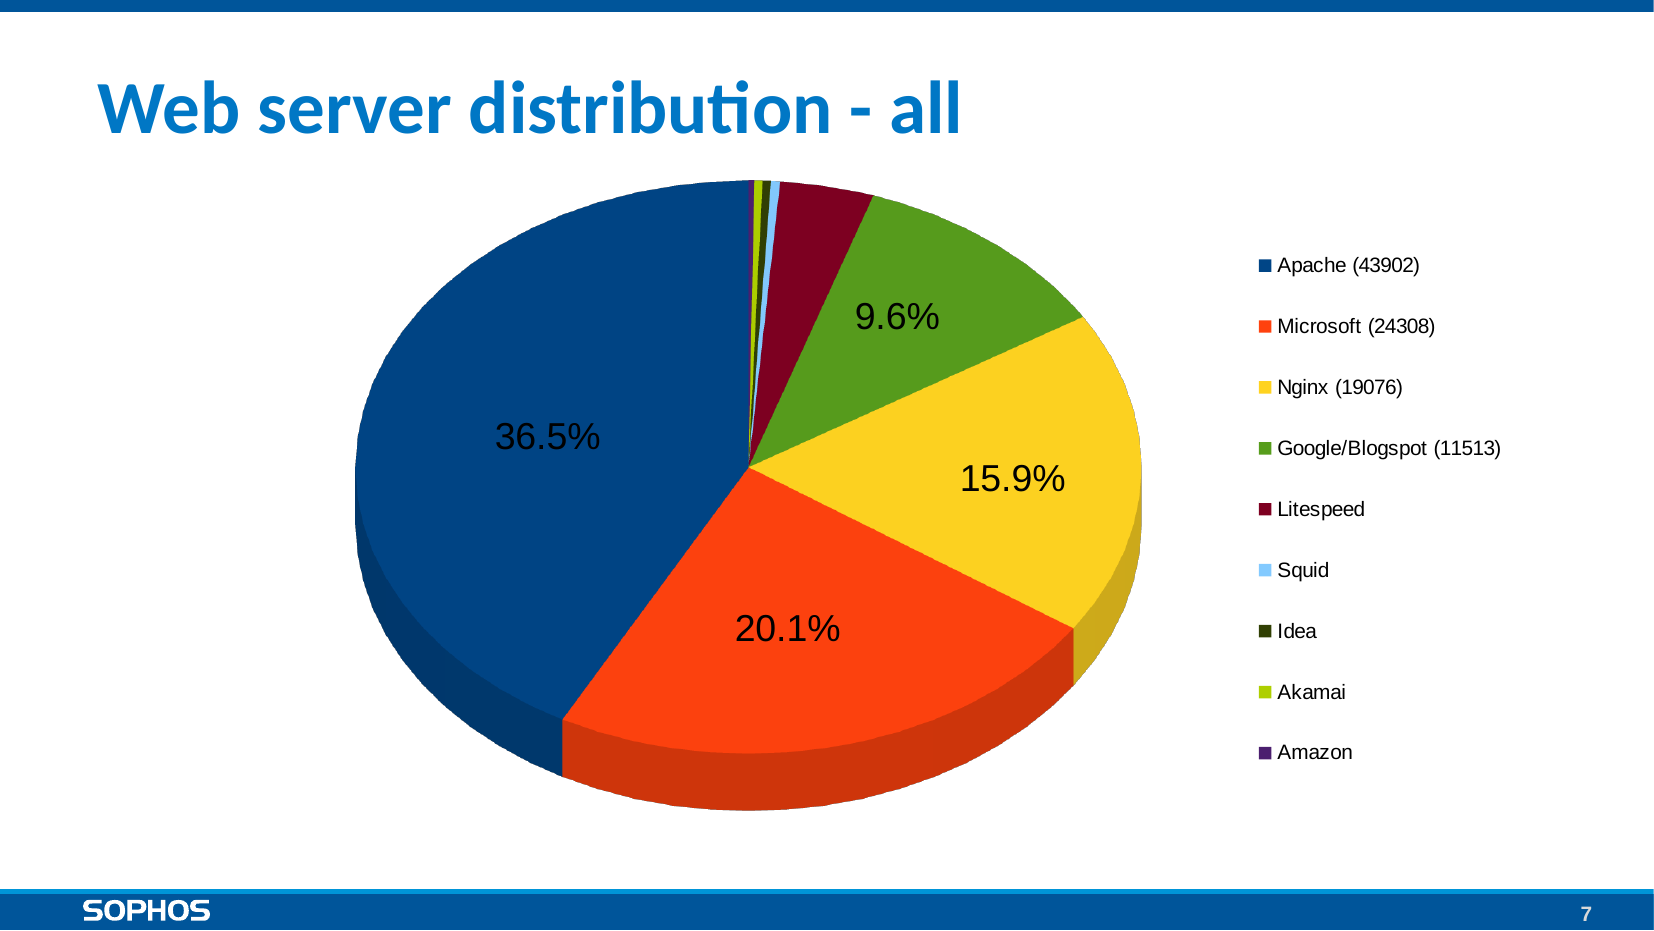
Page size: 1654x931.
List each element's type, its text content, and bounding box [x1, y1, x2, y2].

text_box 36.5% [480, 408, 631, 466]
title Web server distribution - all [82, 37, 1571, 170]
text_box 15.9% [945, 450, 1096, 507]
chart [83, 167, 1571, 824]
text_box 20.1% [720, 600, 871, 657]
text_box 9.6% [840, 288, 991, 346]
